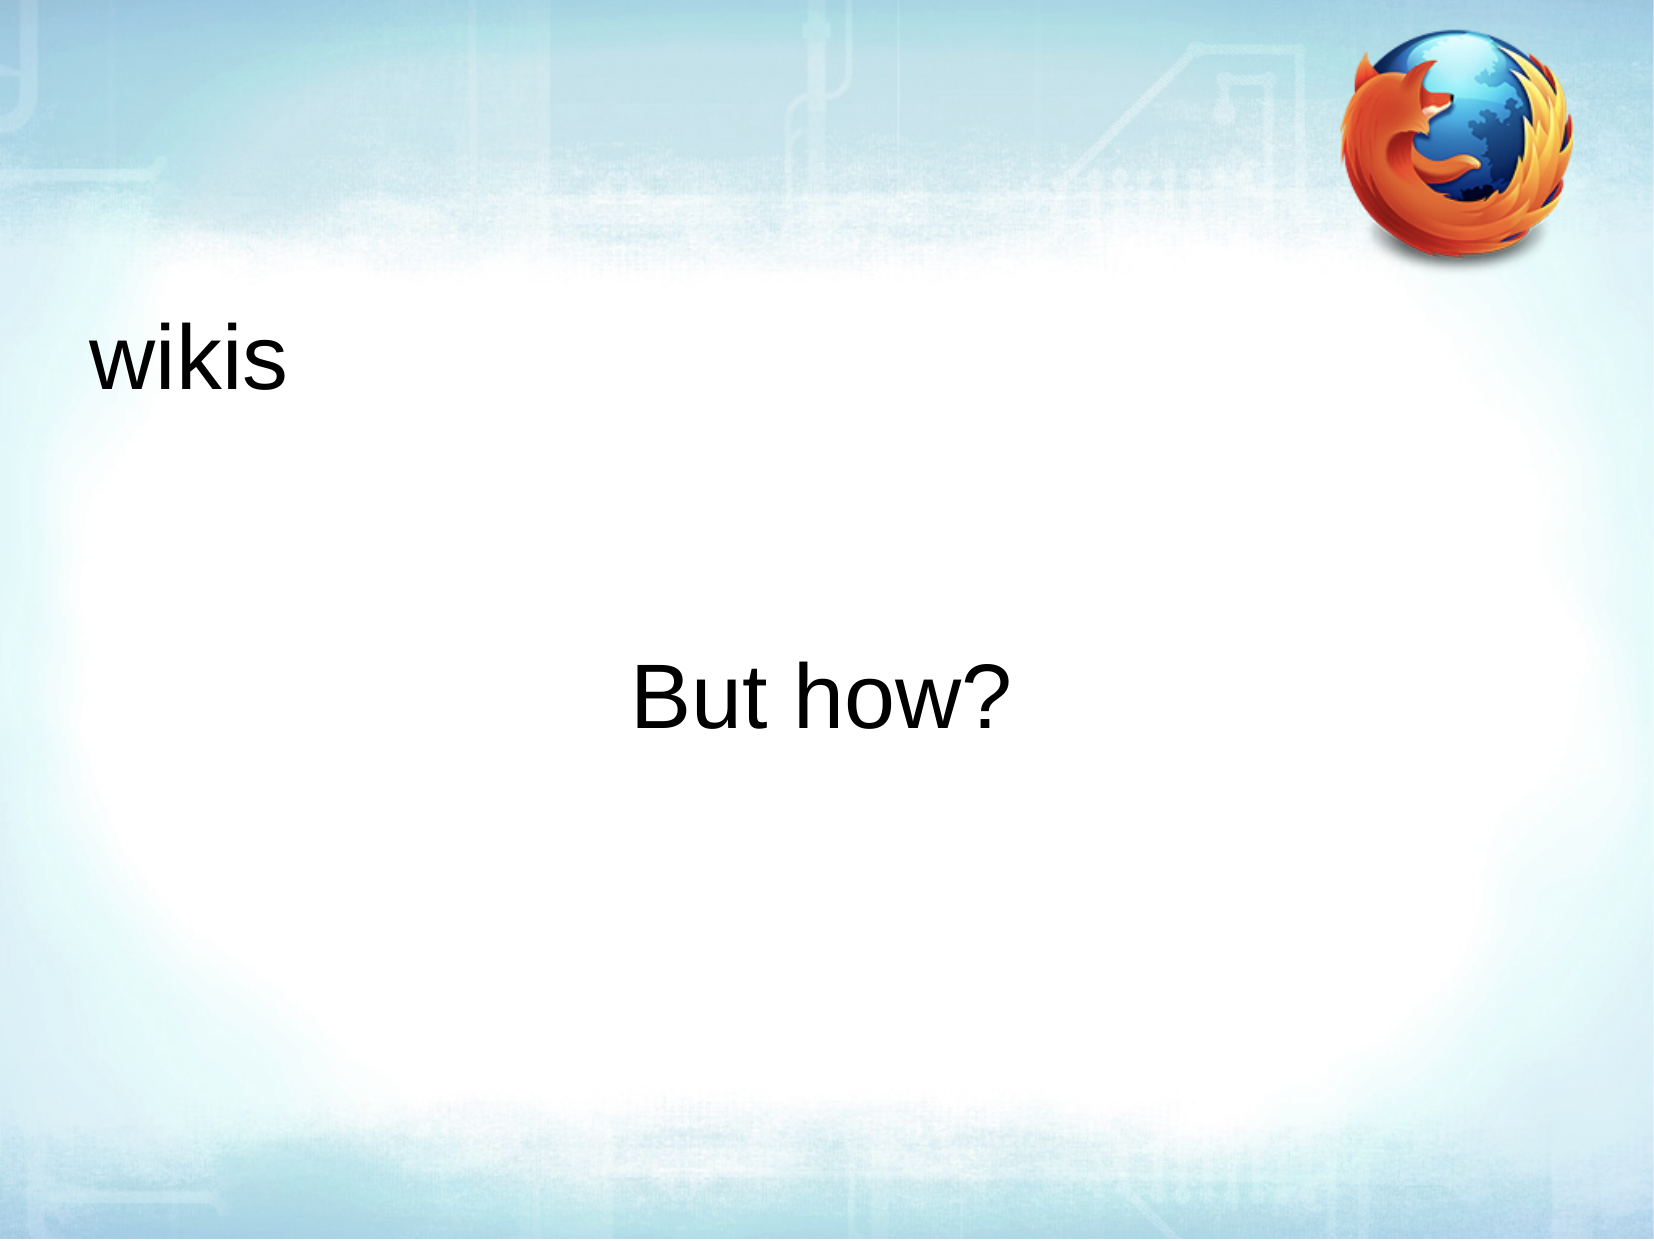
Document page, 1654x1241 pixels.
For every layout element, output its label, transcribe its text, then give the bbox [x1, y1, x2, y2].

text_box wikis [75, 300, 304, 418]
picture [0, 0, 1654, 1239]
title But how? [13, 594, 1630, 801]
